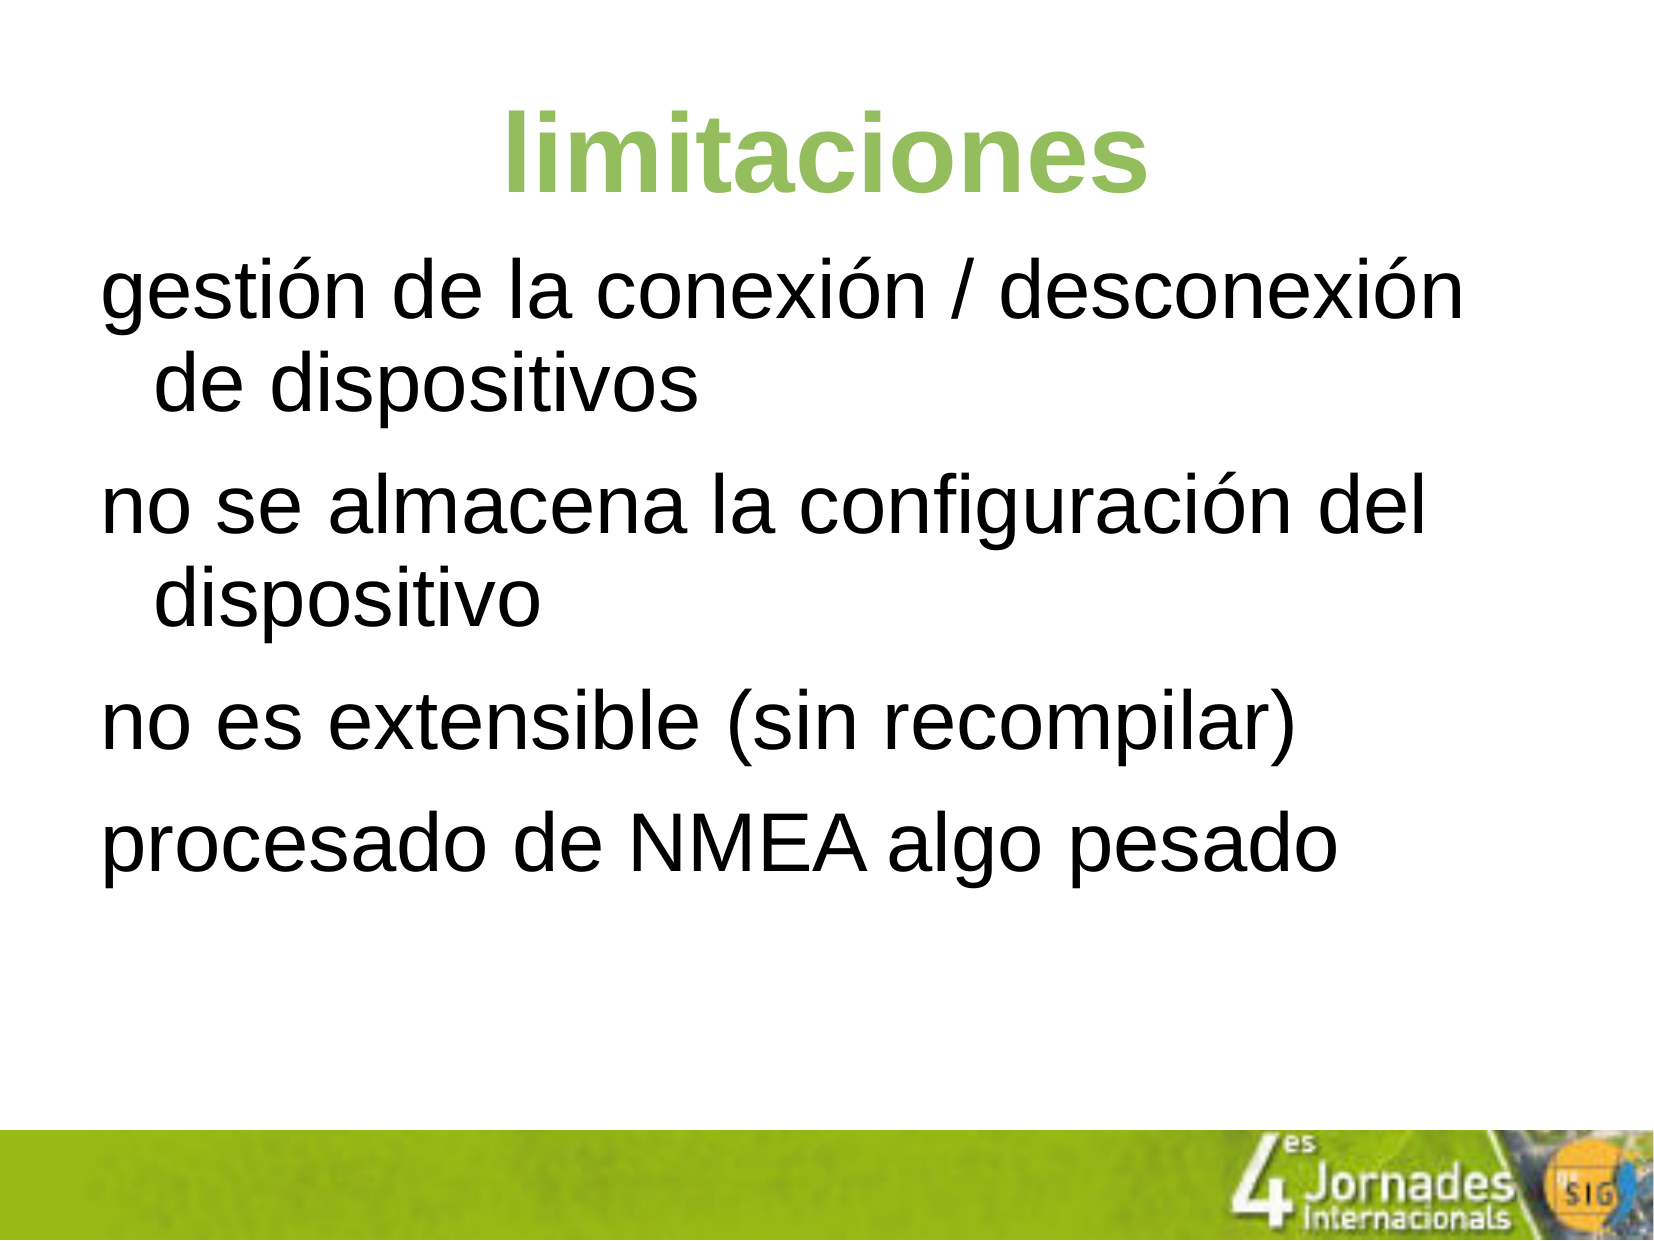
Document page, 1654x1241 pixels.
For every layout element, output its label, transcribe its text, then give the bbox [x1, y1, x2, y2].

picture [0, 1130, 1654, 1240]
title limitaciones [82, 49, 1571, 242]
list gestión de la conexión / desconexión de dispositivos no se almacena la configuración del dispositivo no es extensible (sin recompilar) procesado de NMEA algo pesado [82, 242, 1571, 1073]
